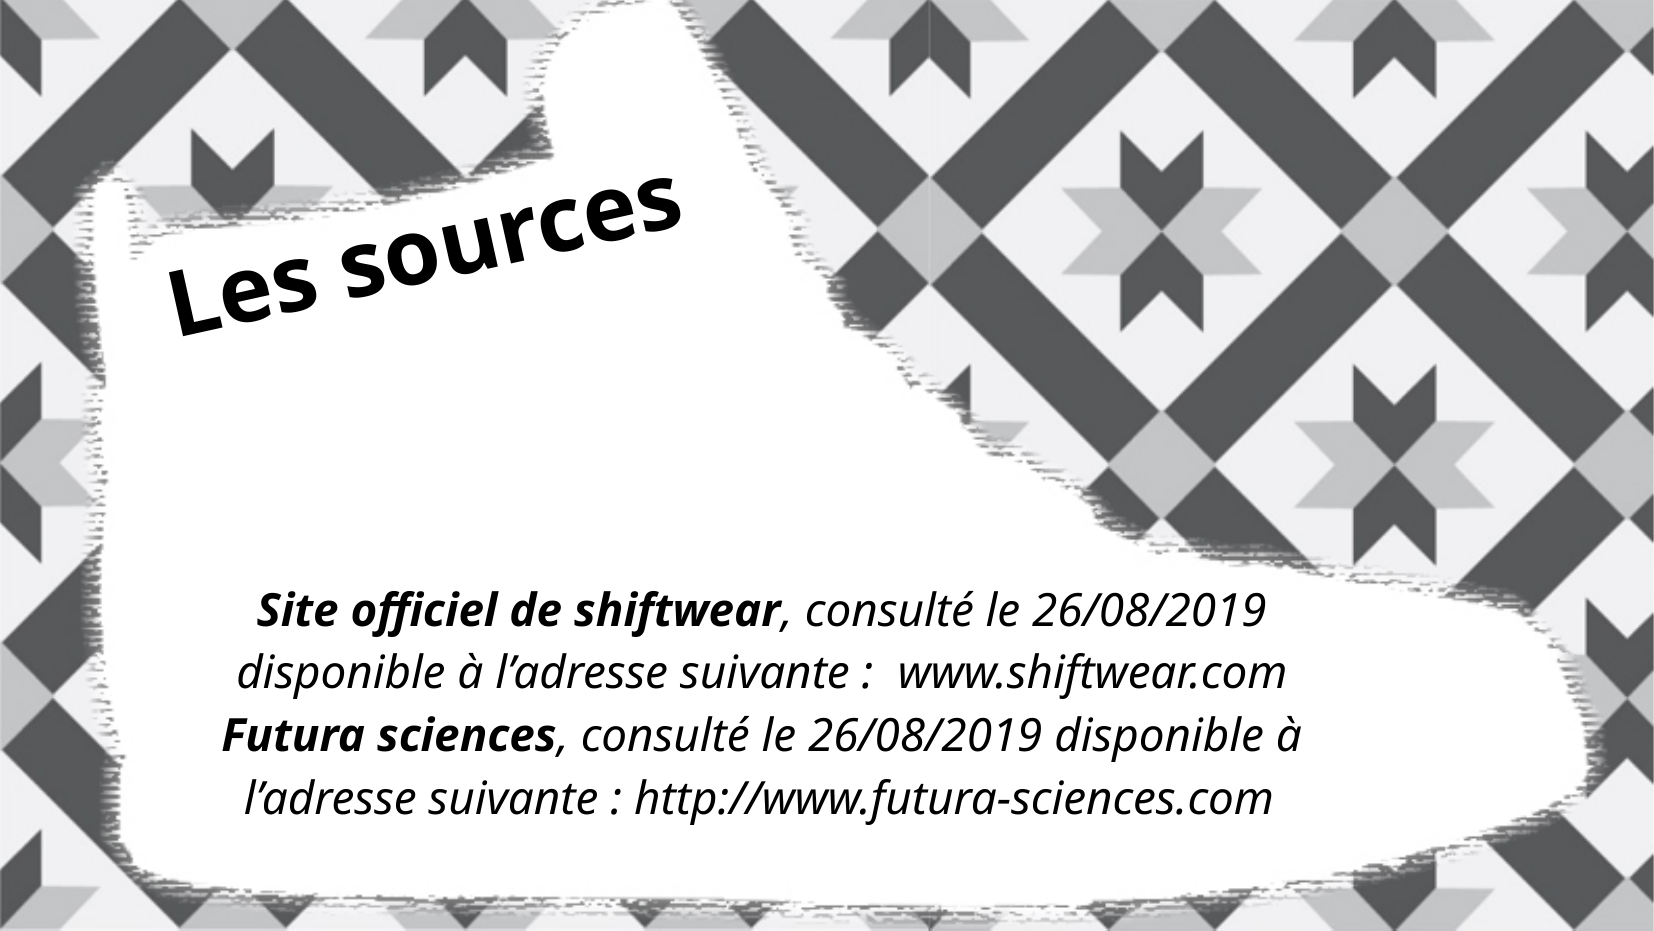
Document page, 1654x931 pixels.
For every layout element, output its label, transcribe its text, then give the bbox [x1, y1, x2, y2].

title Les sources [0, 72, 851, 422]
text_box Site officiel de shiftwear, consulté le 26/08/2019 disponible à l’adresse suivante : www.shiftwear.com Futura sciences, consulté le 26/08/2019 disponible à l’adresse suivante : http://www.futura-sciences.com [135, 570, 1366, 841]
picture [0, 0, 1654, 931]
